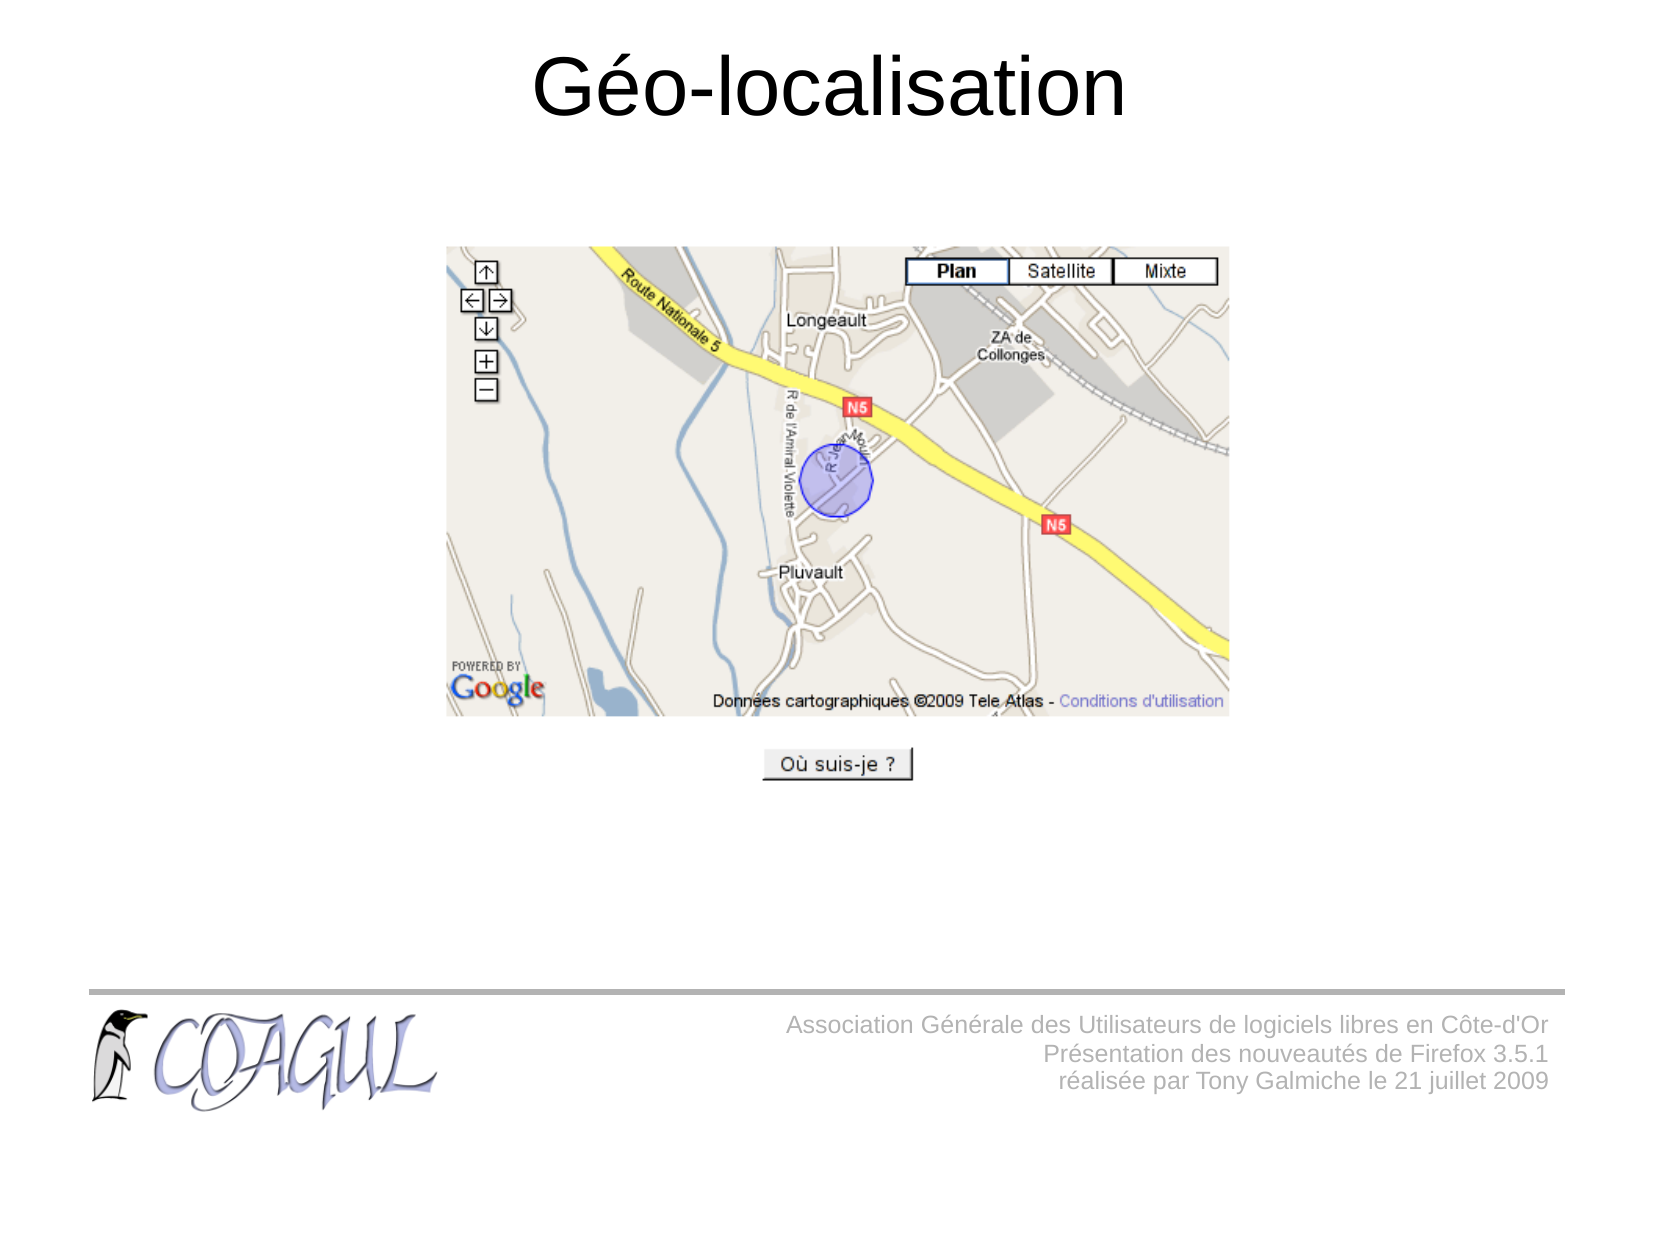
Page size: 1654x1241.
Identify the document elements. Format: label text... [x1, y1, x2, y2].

picture [442, 228, 1242, 798]
title Géo-localisation [88, 33, 1571, 141]
picture [88, 1006, 443, 1117]
